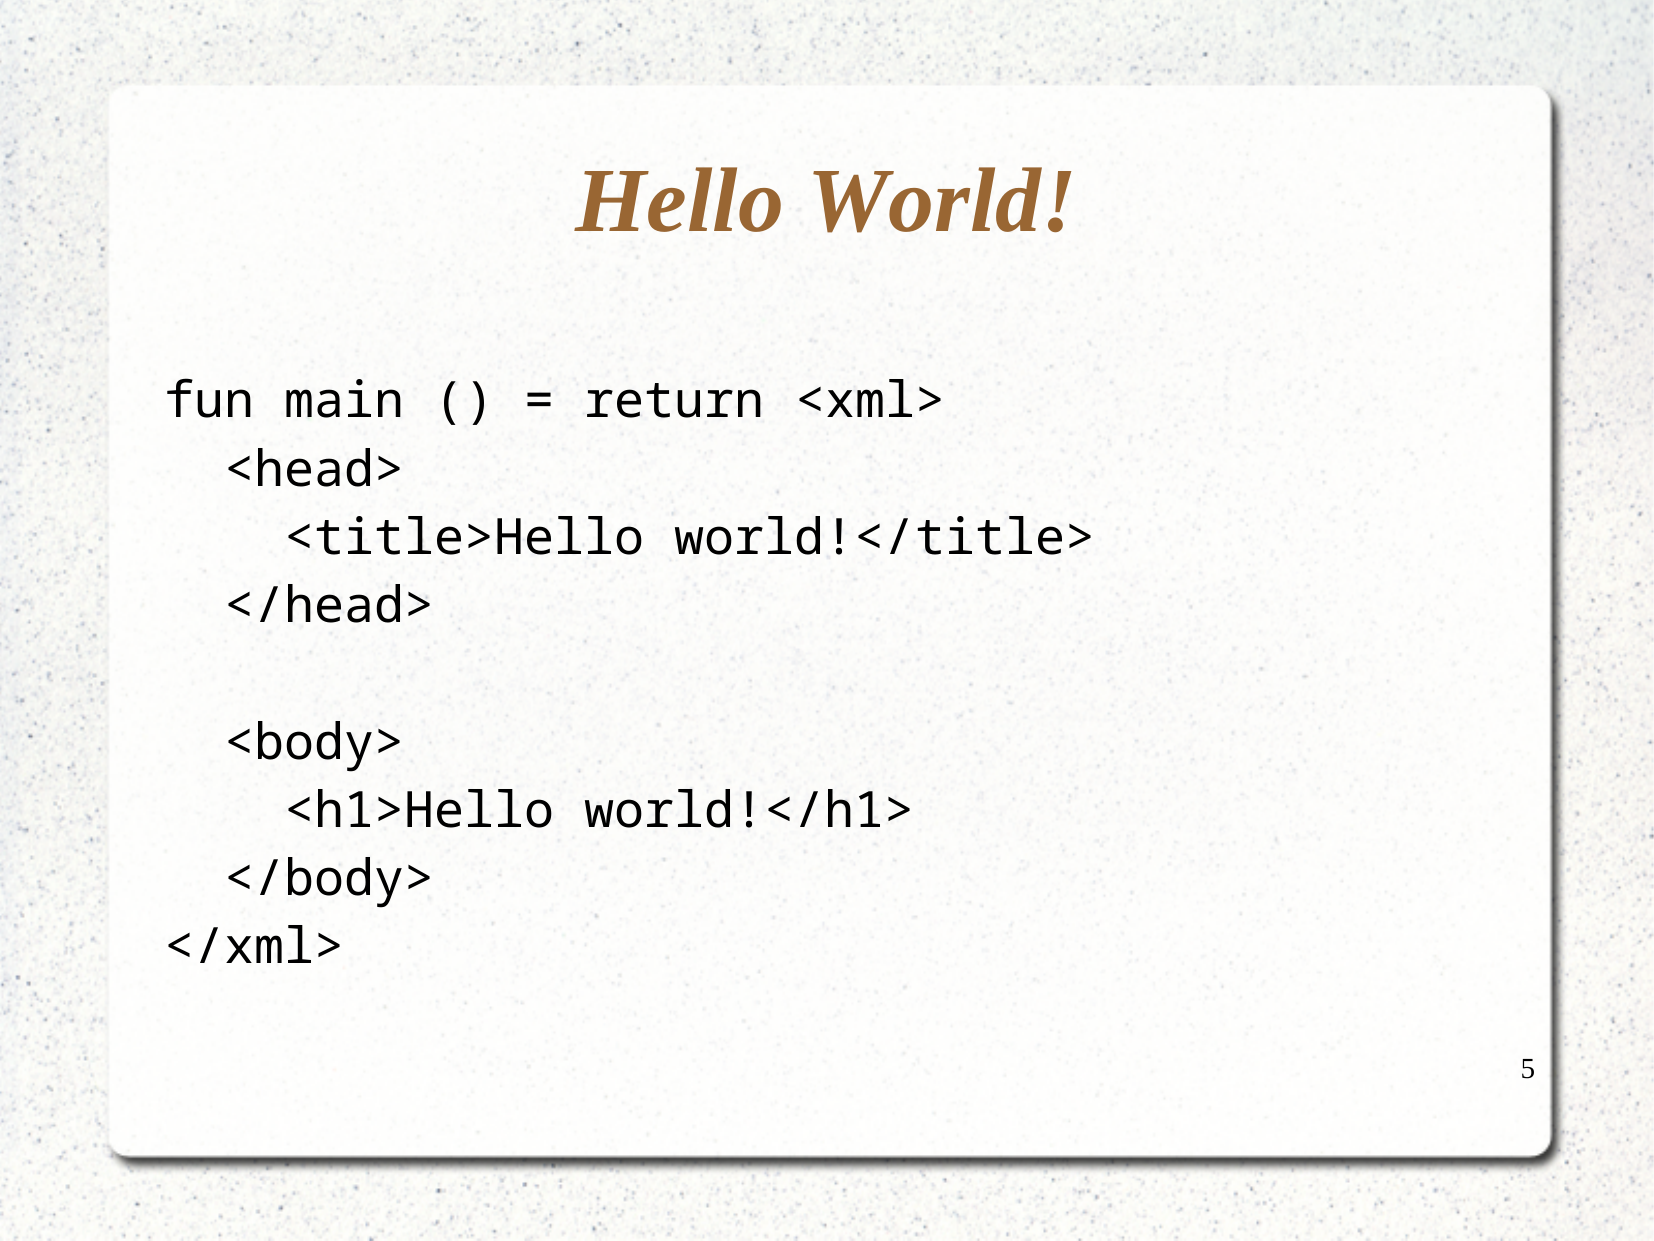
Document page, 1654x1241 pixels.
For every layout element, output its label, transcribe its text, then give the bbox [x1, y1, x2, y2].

text_box fun main () = return <xml> <head> <title>Hello world!</title> </head> <body> <h1>Hello world!</h1> </body> </xml> [150, 356, 1501, 894]
picture [0, 0, 1654, 1241]
title Hello World! [118, 96, 1536, 304]
